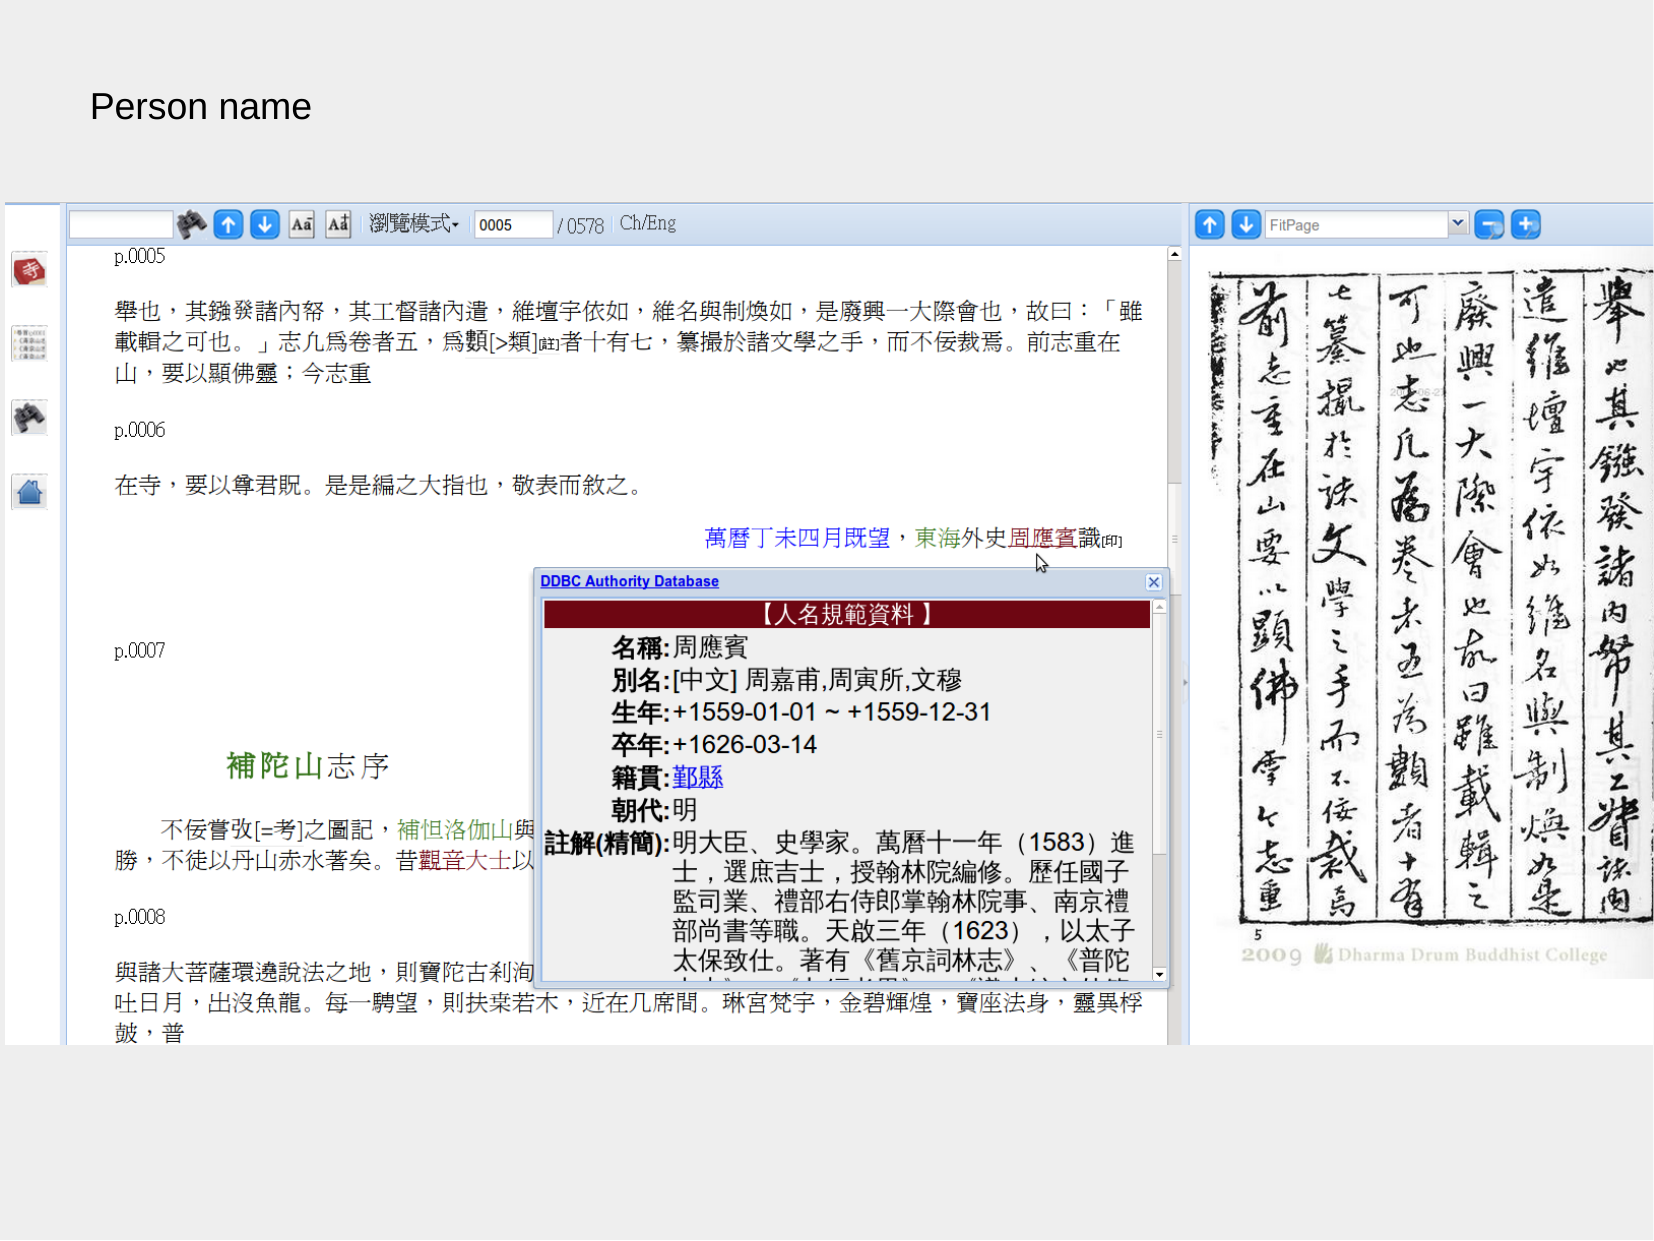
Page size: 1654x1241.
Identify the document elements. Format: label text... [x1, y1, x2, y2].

picture [5, 201, 1654, 1045]
text_box Person name [75, 78, 706, 136]
